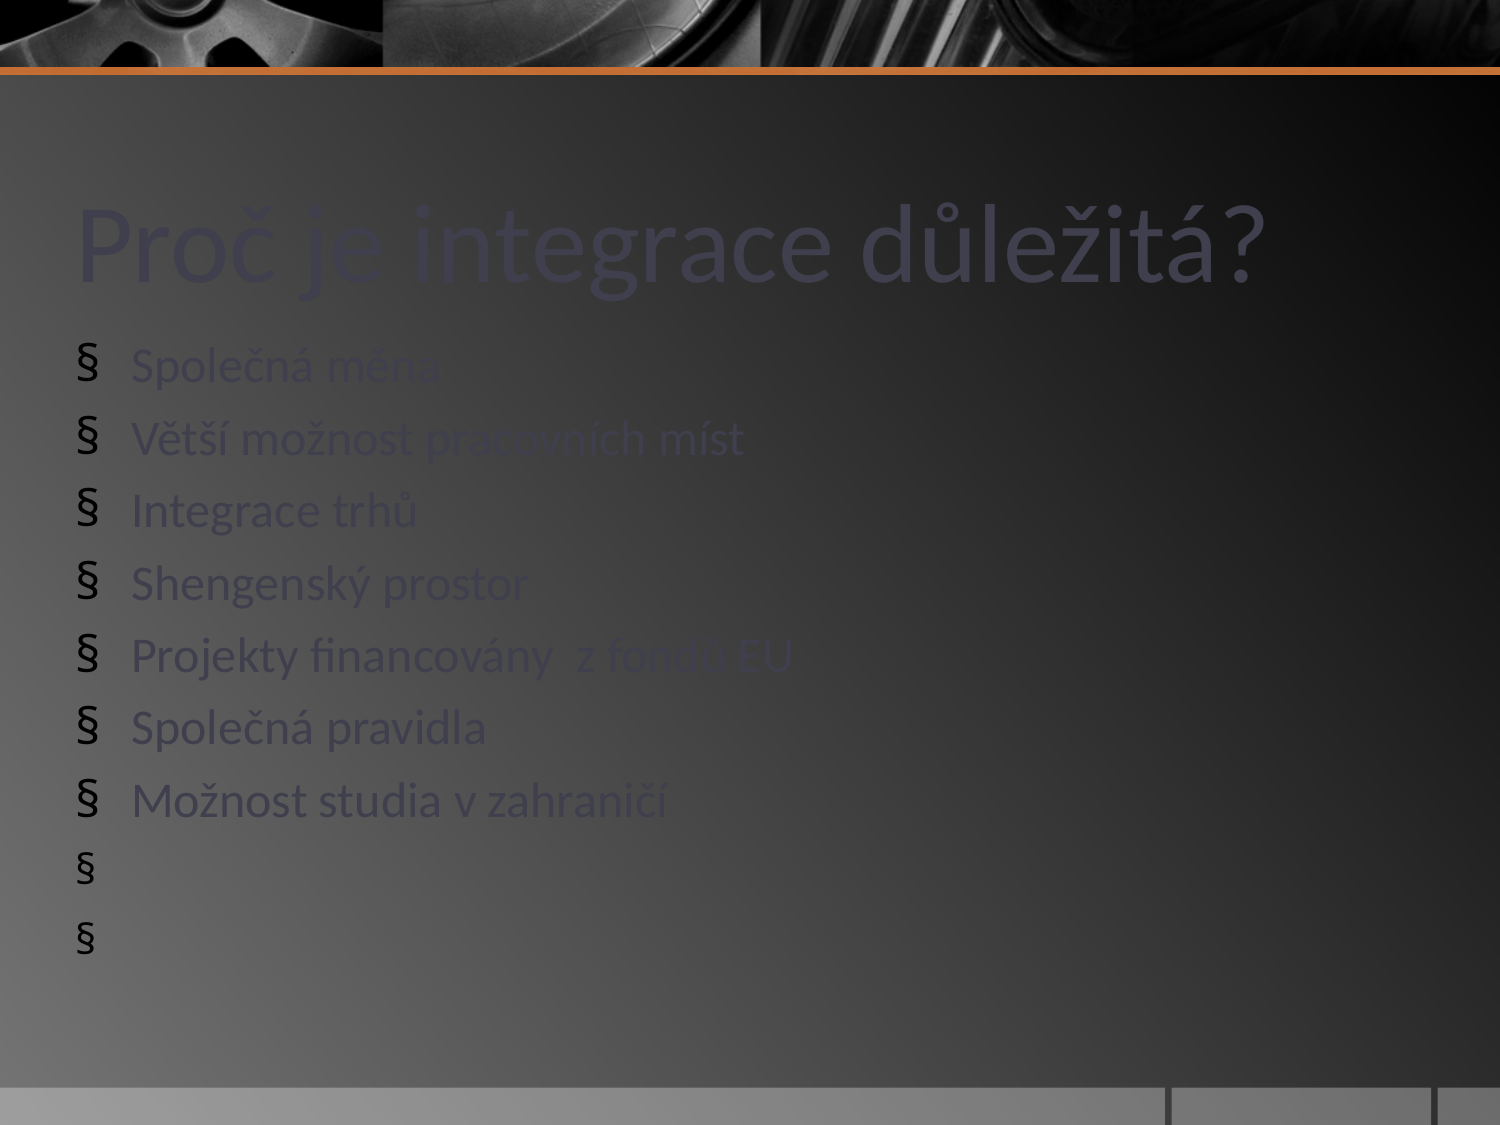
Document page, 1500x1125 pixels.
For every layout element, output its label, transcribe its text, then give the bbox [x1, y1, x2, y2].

title Proč je integrace důležitá? [75, 162, 1426, 313]
list Společná měna Větší možnost pracovních míst Integrace trhů Shengenský prostor Projekty financovány z fondů EU Společná pravidla Možnost studia v zahraničí [75, 324, 1426, 1005]
